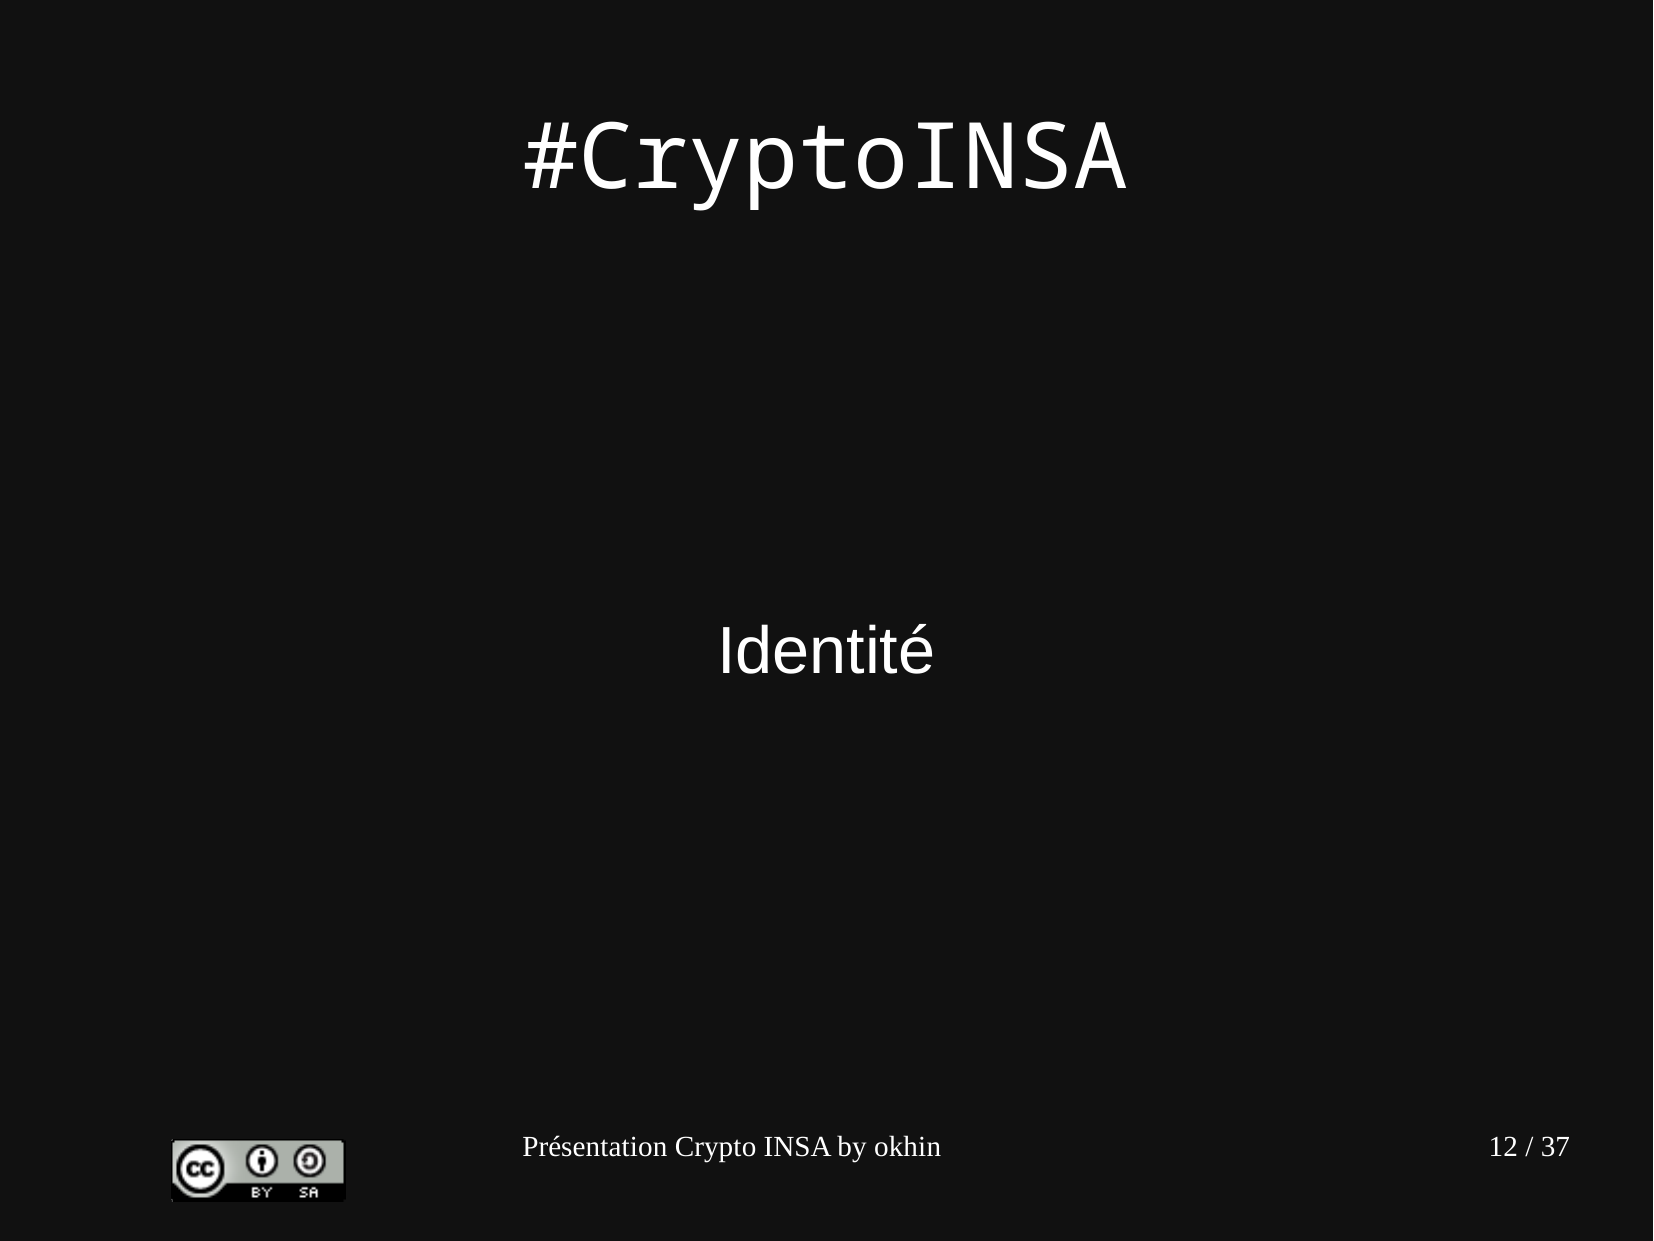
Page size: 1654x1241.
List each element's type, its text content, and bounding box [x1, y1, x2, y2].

picture [171, 1139, 346, 1202]
subtitle Identité [82, 290, 1571, 1010]
title #CryptoINSA [82, 49, 1571, 257]
